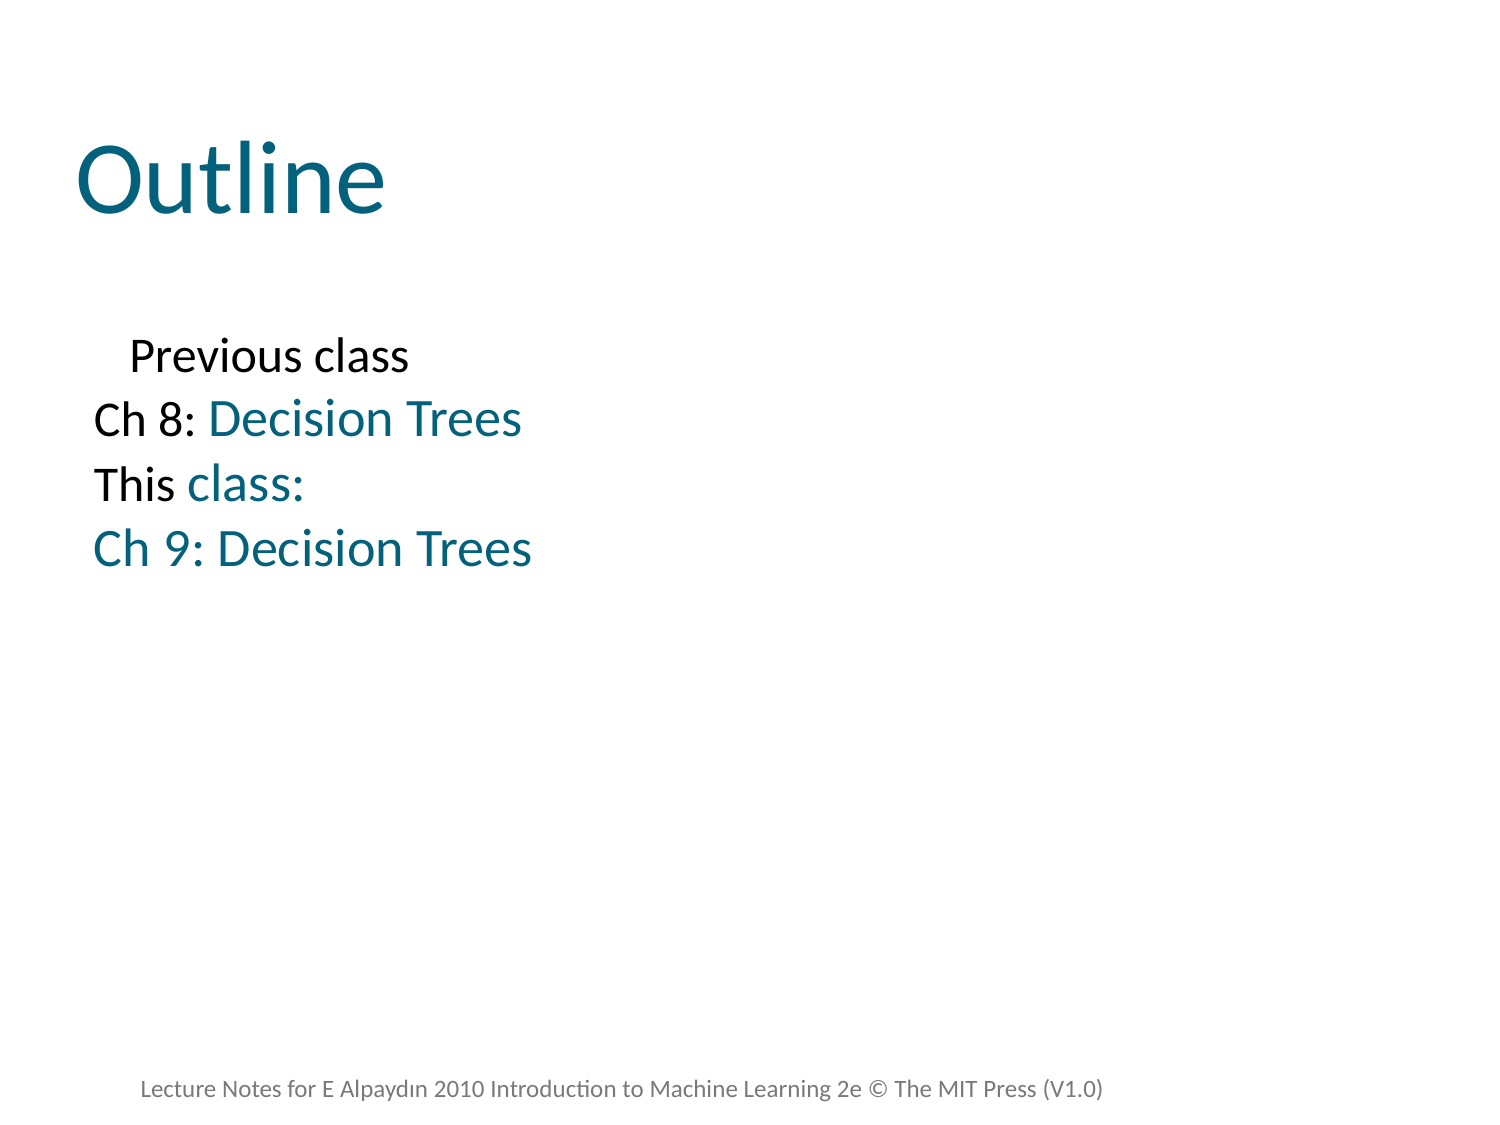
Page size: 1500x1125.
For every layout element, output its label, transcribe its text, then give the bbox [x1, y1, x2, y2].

text_box Lecture Notes for E Alpaydın 2010 Introduction to Machine Learning 2e © The MIT Press (V1.0) [140, 1054, 1219, 1103]
text_box Outline [75, 46, 1425, 234]
text_box Previous class Ch 8: Decision Trees This class: Ch 9: Decision Trees [79, 315, 1429, 1036]
